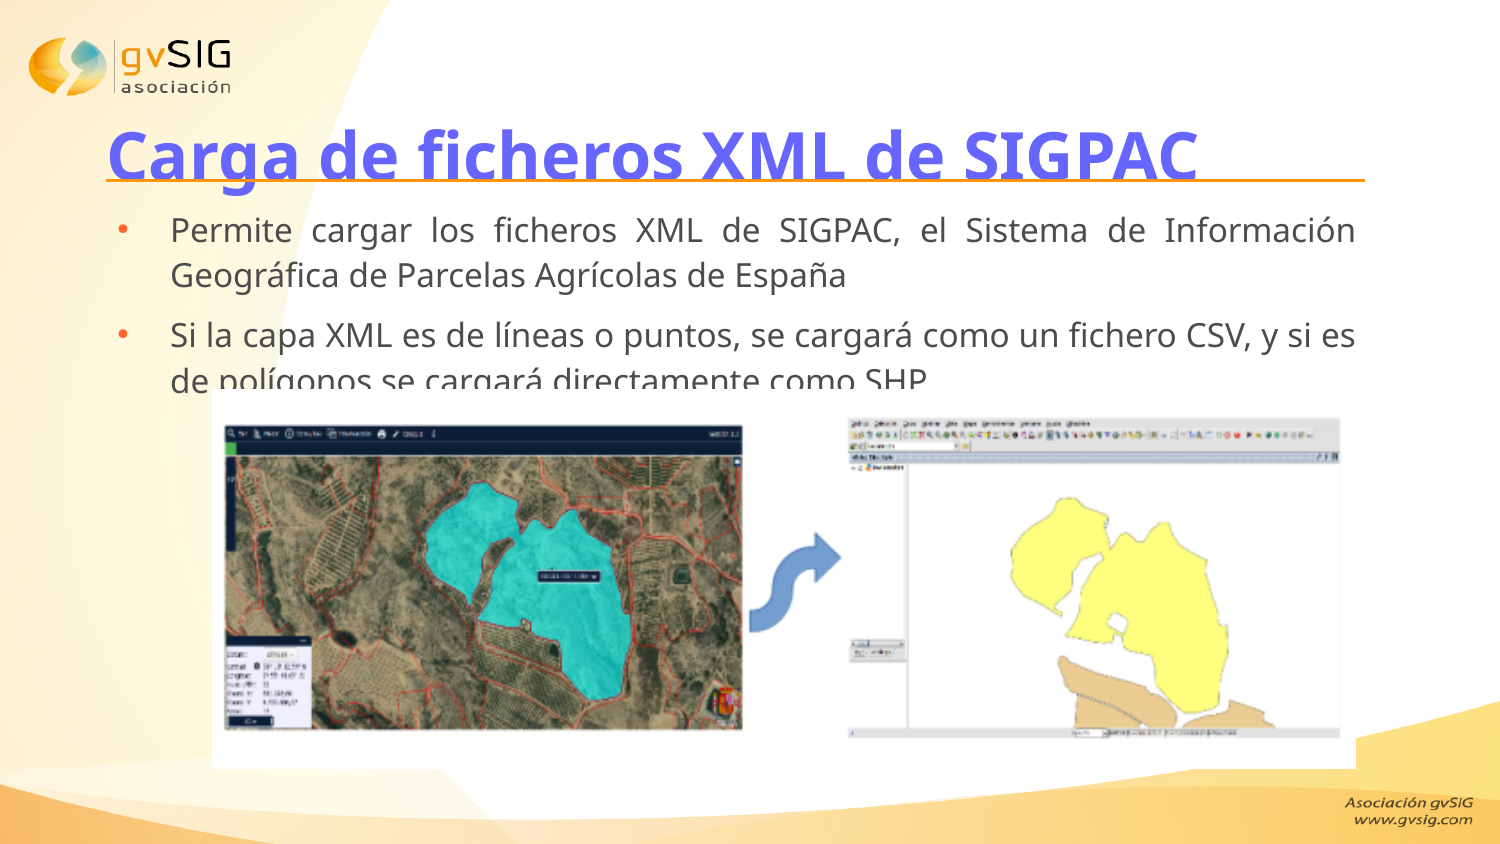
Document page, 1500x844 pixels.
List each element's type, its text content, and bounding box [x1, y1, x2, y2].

picture [0, 0, 1500, 844]
list Permite cargar los ficheros XML de SIGPAC, el Sistema de Información Geográfica de Parcelas Agrícolas de España Si la capa XML es de líneas o puntos, se cargará como un fichero CSV, y si es de polígonos se cargará directamente como SHP. [99, 129, 1359, 770]
title Carga de ficheros XML de SIGPAC [106, 115, 1457, 193]
